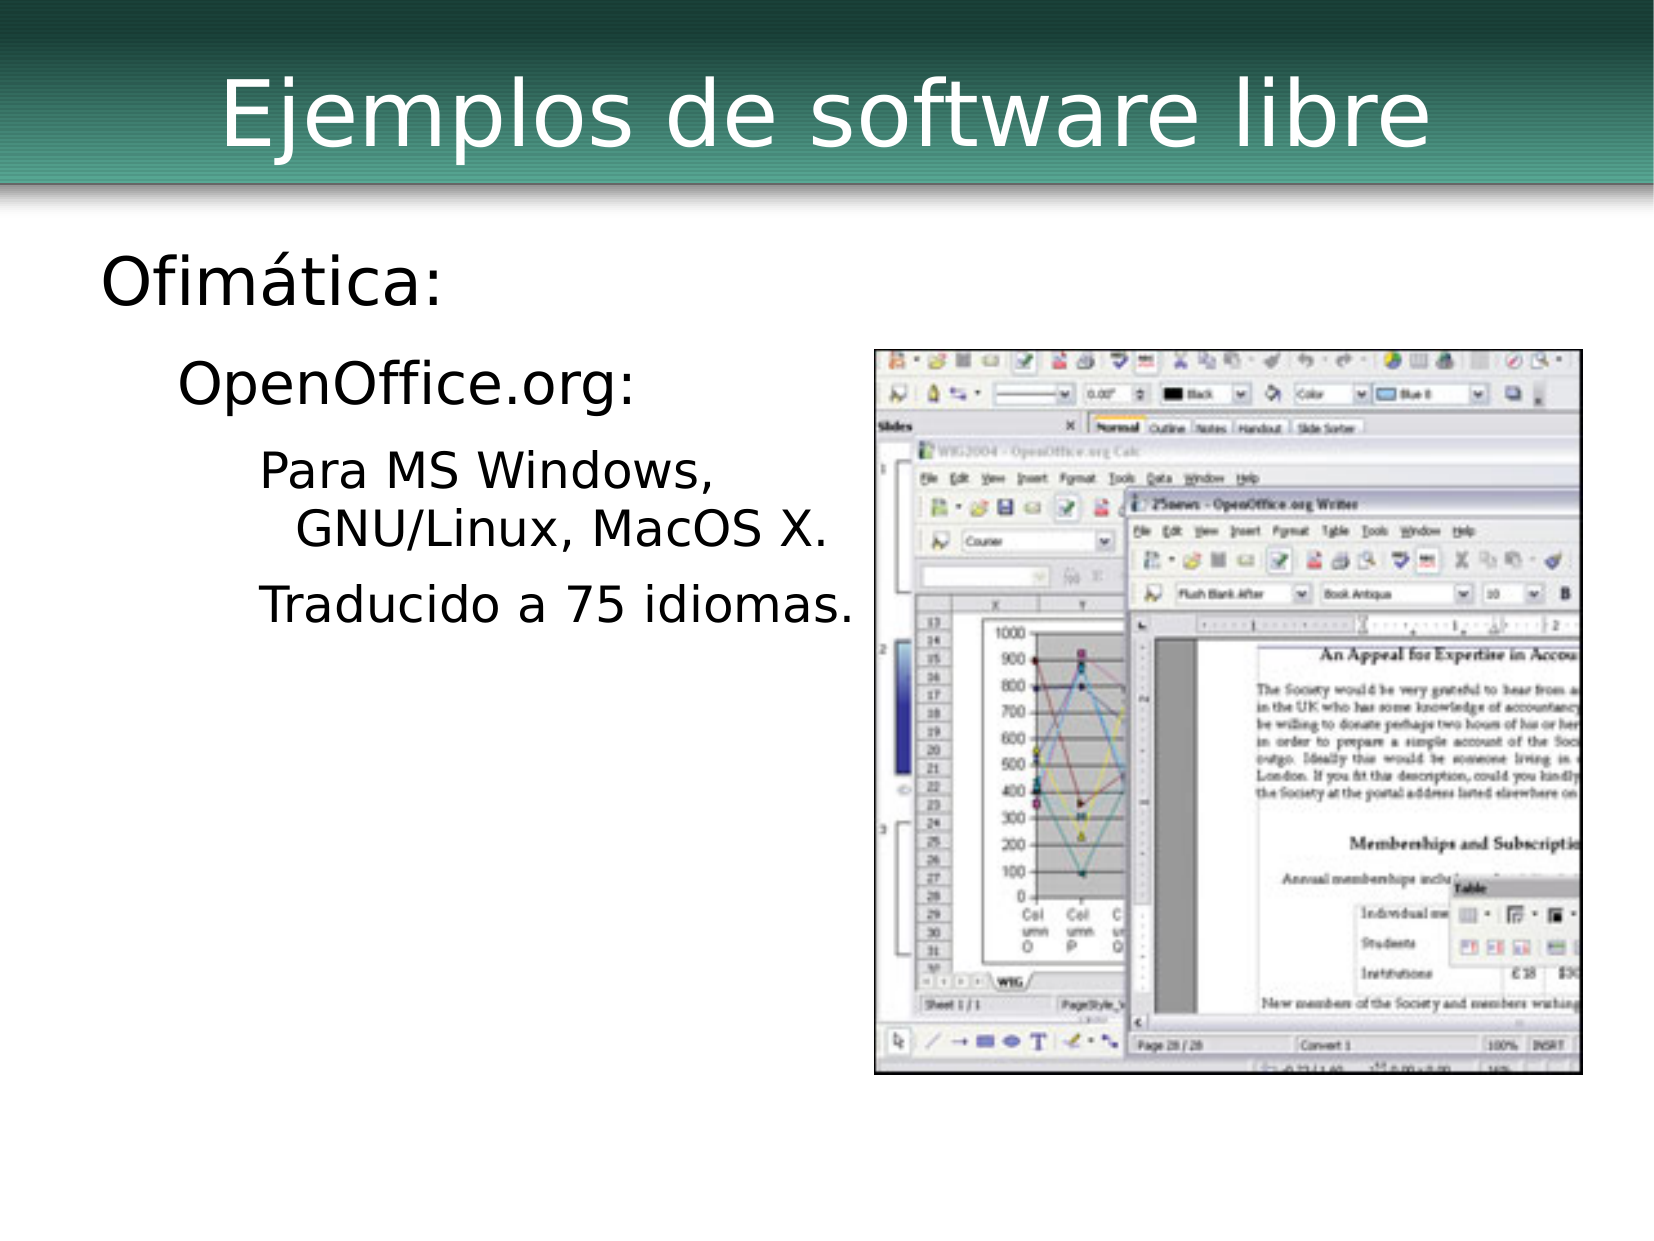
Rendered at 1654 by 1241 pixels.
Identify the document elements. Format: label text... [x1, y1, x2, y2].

picture [874, 349, 1583, 1075]
picture [0, 0, 1654, 225]
list Ofimática: OpenOffice.org: Para MS Windows, GNU/Linux, MacOS X. Traducido a 75 idiomas. [82, 242, 857, 1047]
title Ejemplos de software libre [82, 11, 1571, 219]
